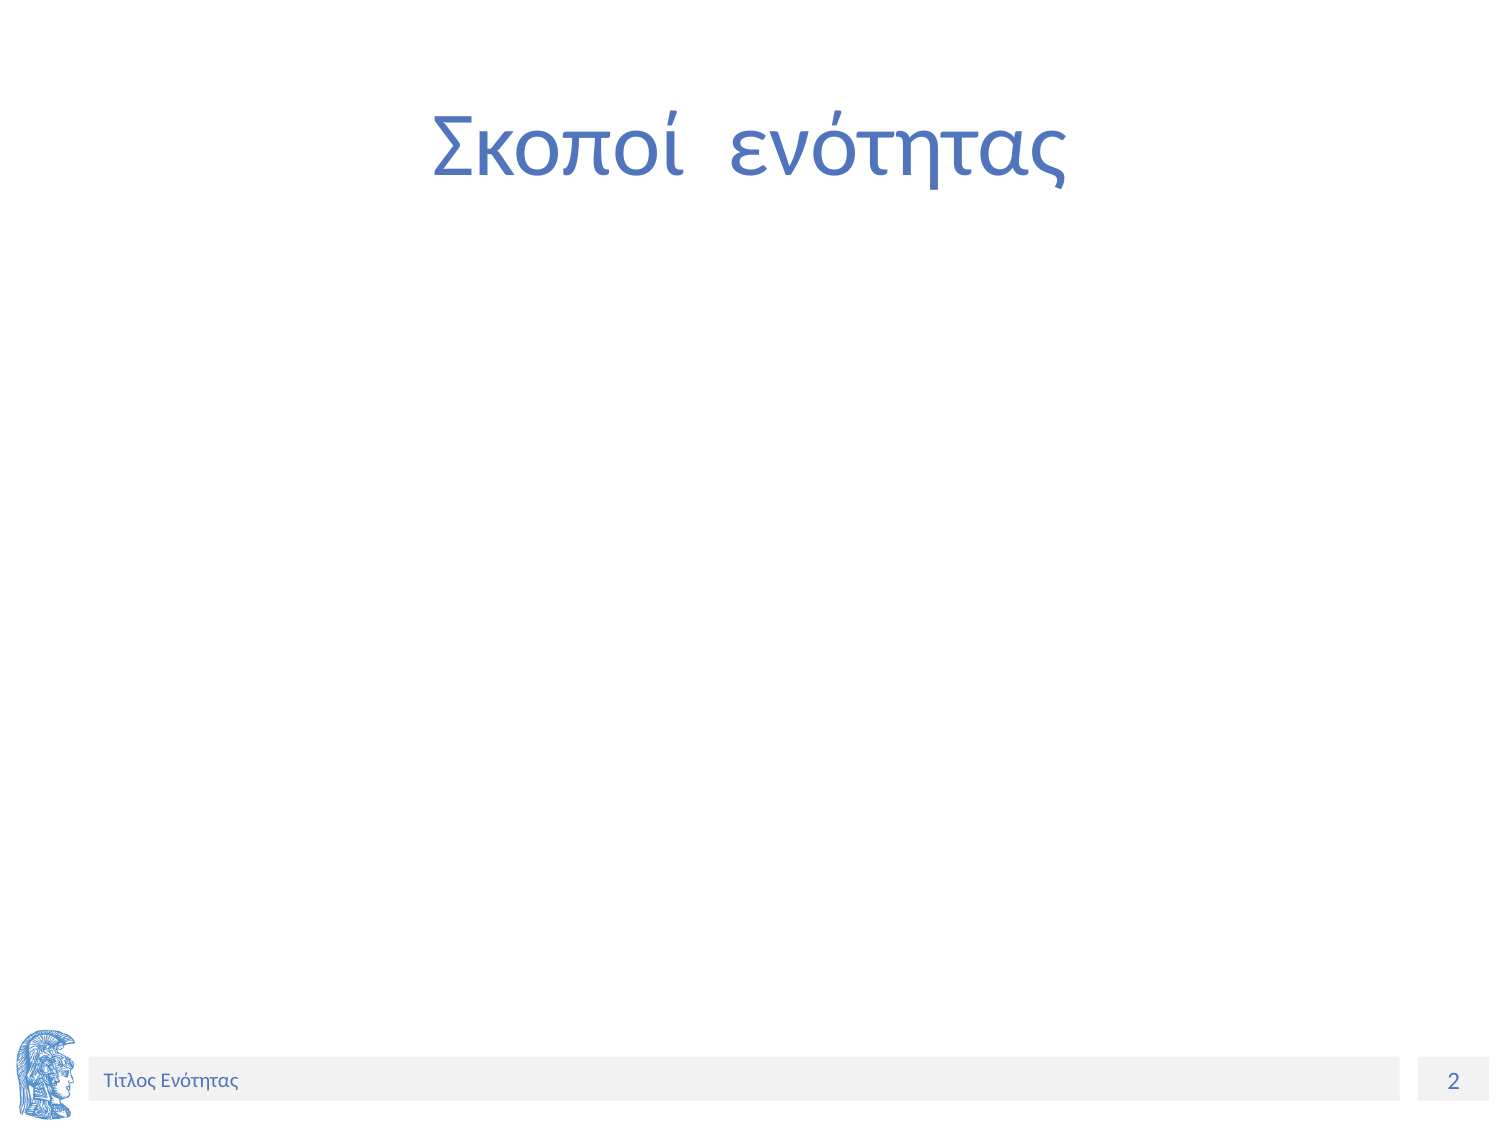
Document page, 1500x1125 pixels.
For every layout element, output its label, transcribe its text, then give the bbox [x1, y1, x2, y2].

picture [9, 1026, 81, 1120]
title Σκοποί ενότητας [75, 45, 1426, 233]
